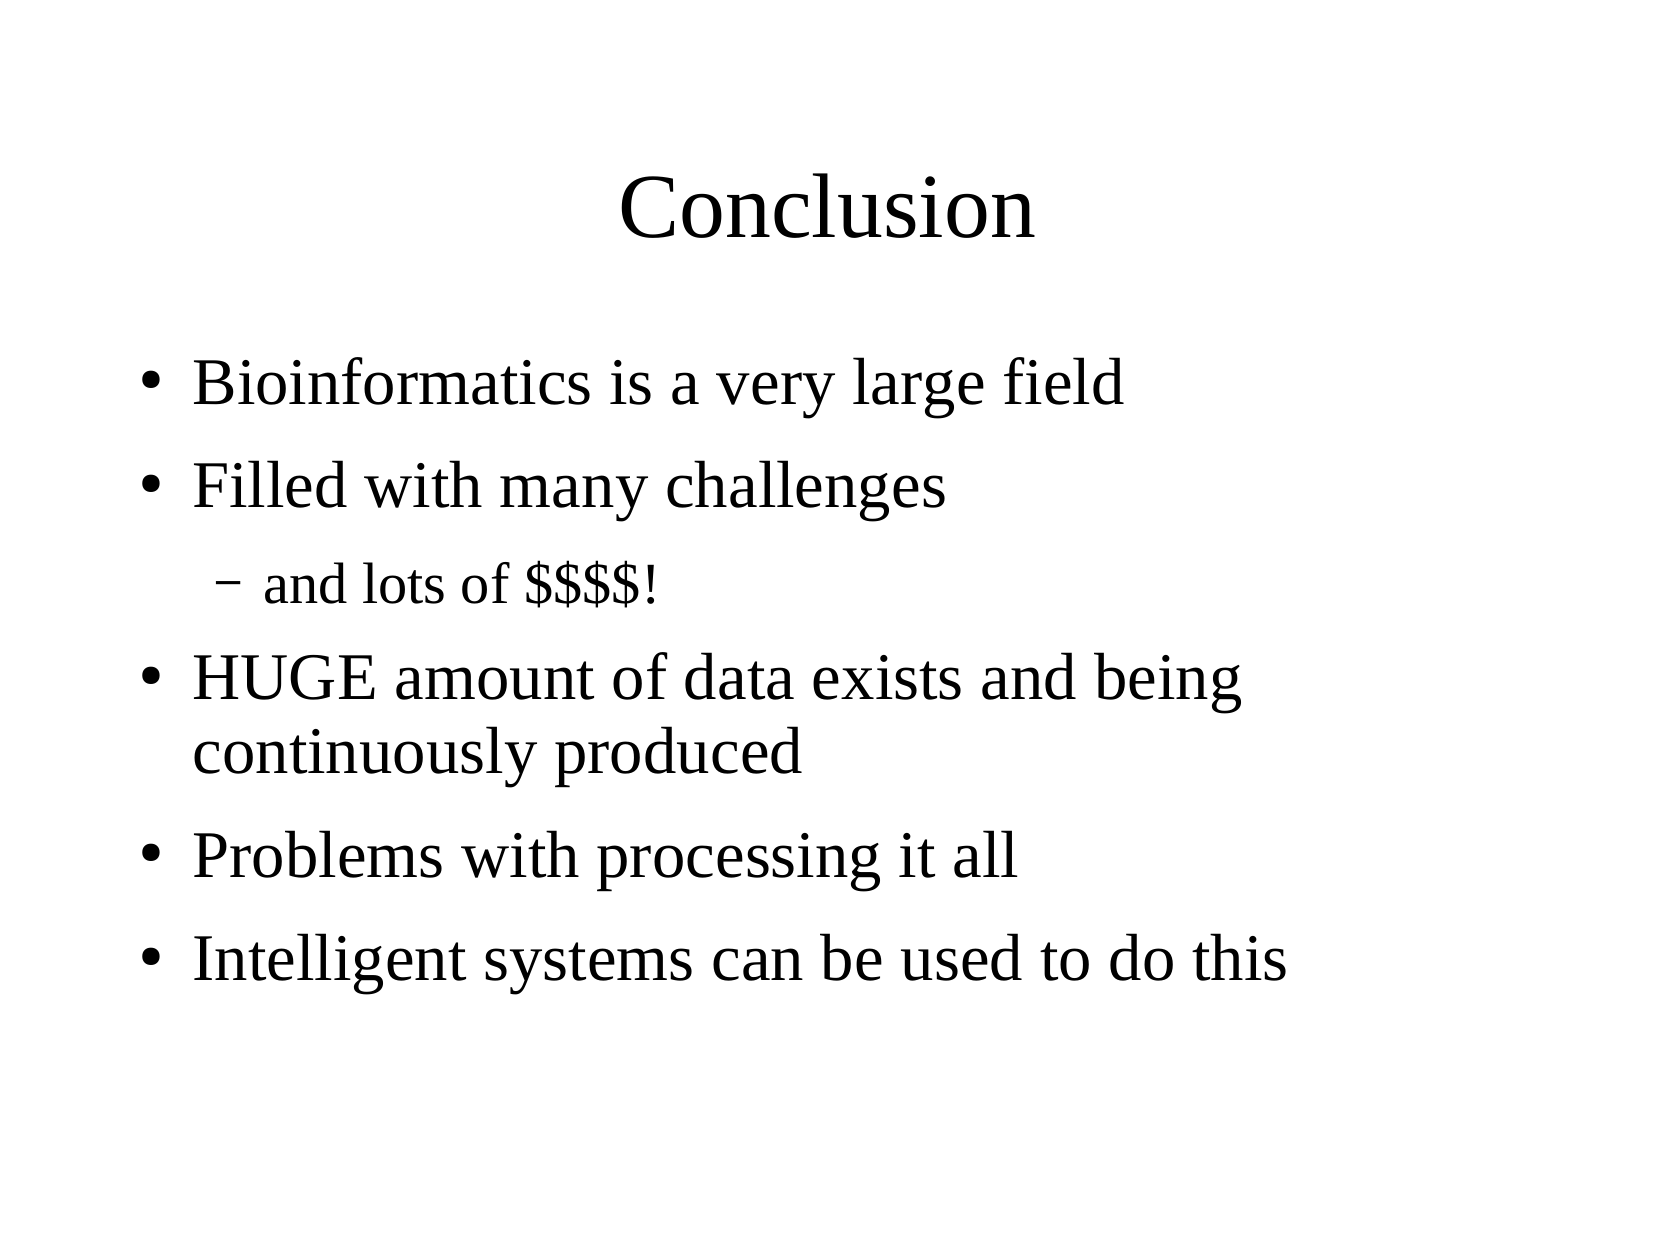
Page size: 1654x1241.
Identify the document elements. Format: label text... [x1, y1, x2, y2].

title Conclusion [121, 102, 1534, 311]
list Bioinformatics is a very large field Filled with many challenges and lots of $$$$! HUGE amount of data exists and being continuously produced Problems with processing it all Intelligent systems can be used to do this [121, 344, 1534, 1127]
